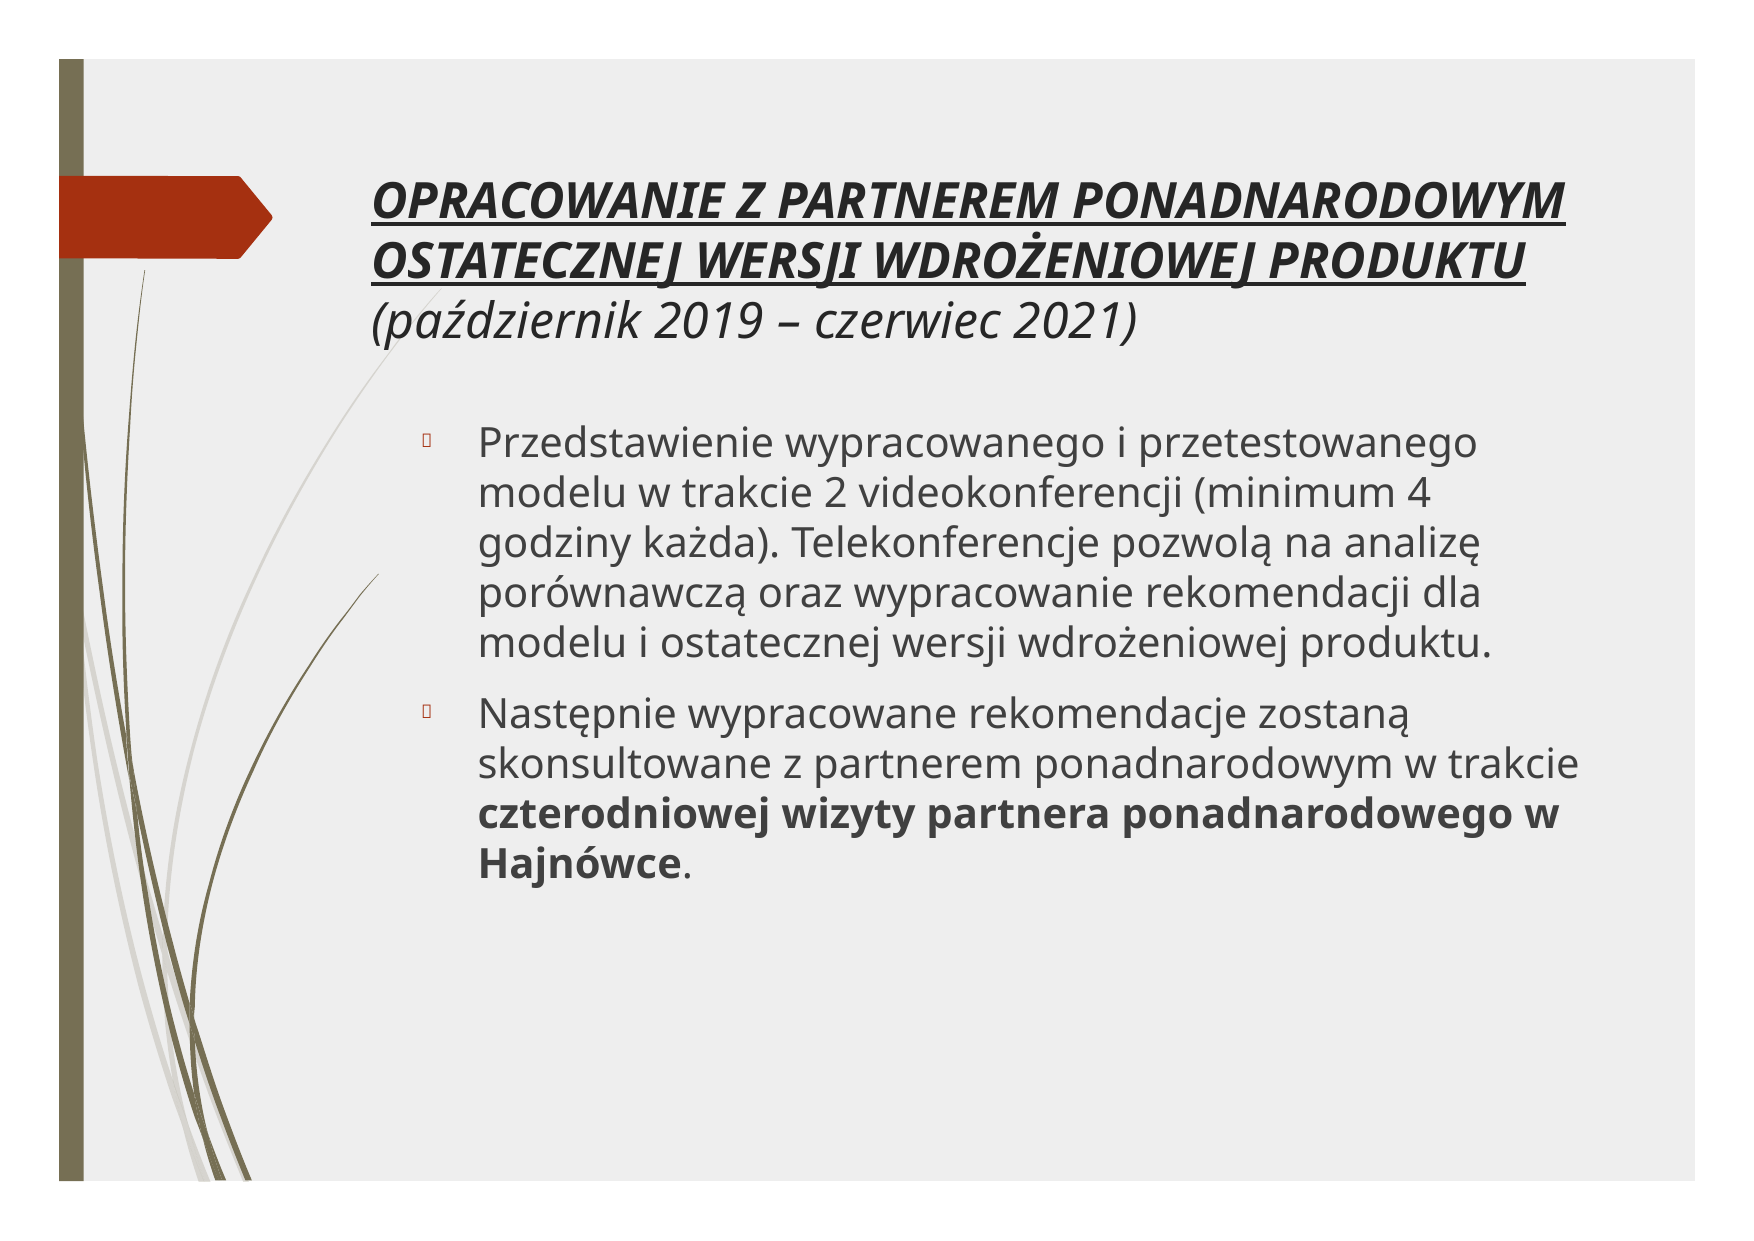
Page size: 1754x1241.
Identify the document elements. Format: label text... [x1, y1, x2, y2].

title OPRACOWANIE Z PARTNEREM PONADNARODOWYM OSTATECZNEJ WERSJI WDROŻENIOWEJ PRODUKTU (październik 2019 – czerwiec 2021) [356, 161, 1603, 371]
list Przedstawienie wypracowanego i przetestowanego modelu w trakcie 2 videokonferencji (minimum 4 godziny każda). Telekonferencje pozwolą na analizę porównawczą oraz wypracowanie rekomendacji dla modelu i ostatecznej wersji wdrożeniowej produktu. Następnie wypracowane rekomendacje zostaną skonsultowane z partnerem ponadnarodowym w trakcie czterodniowej wizyty partnera ponadnarodowego w Hajnówce. [406, 408, 1603, 1027]
